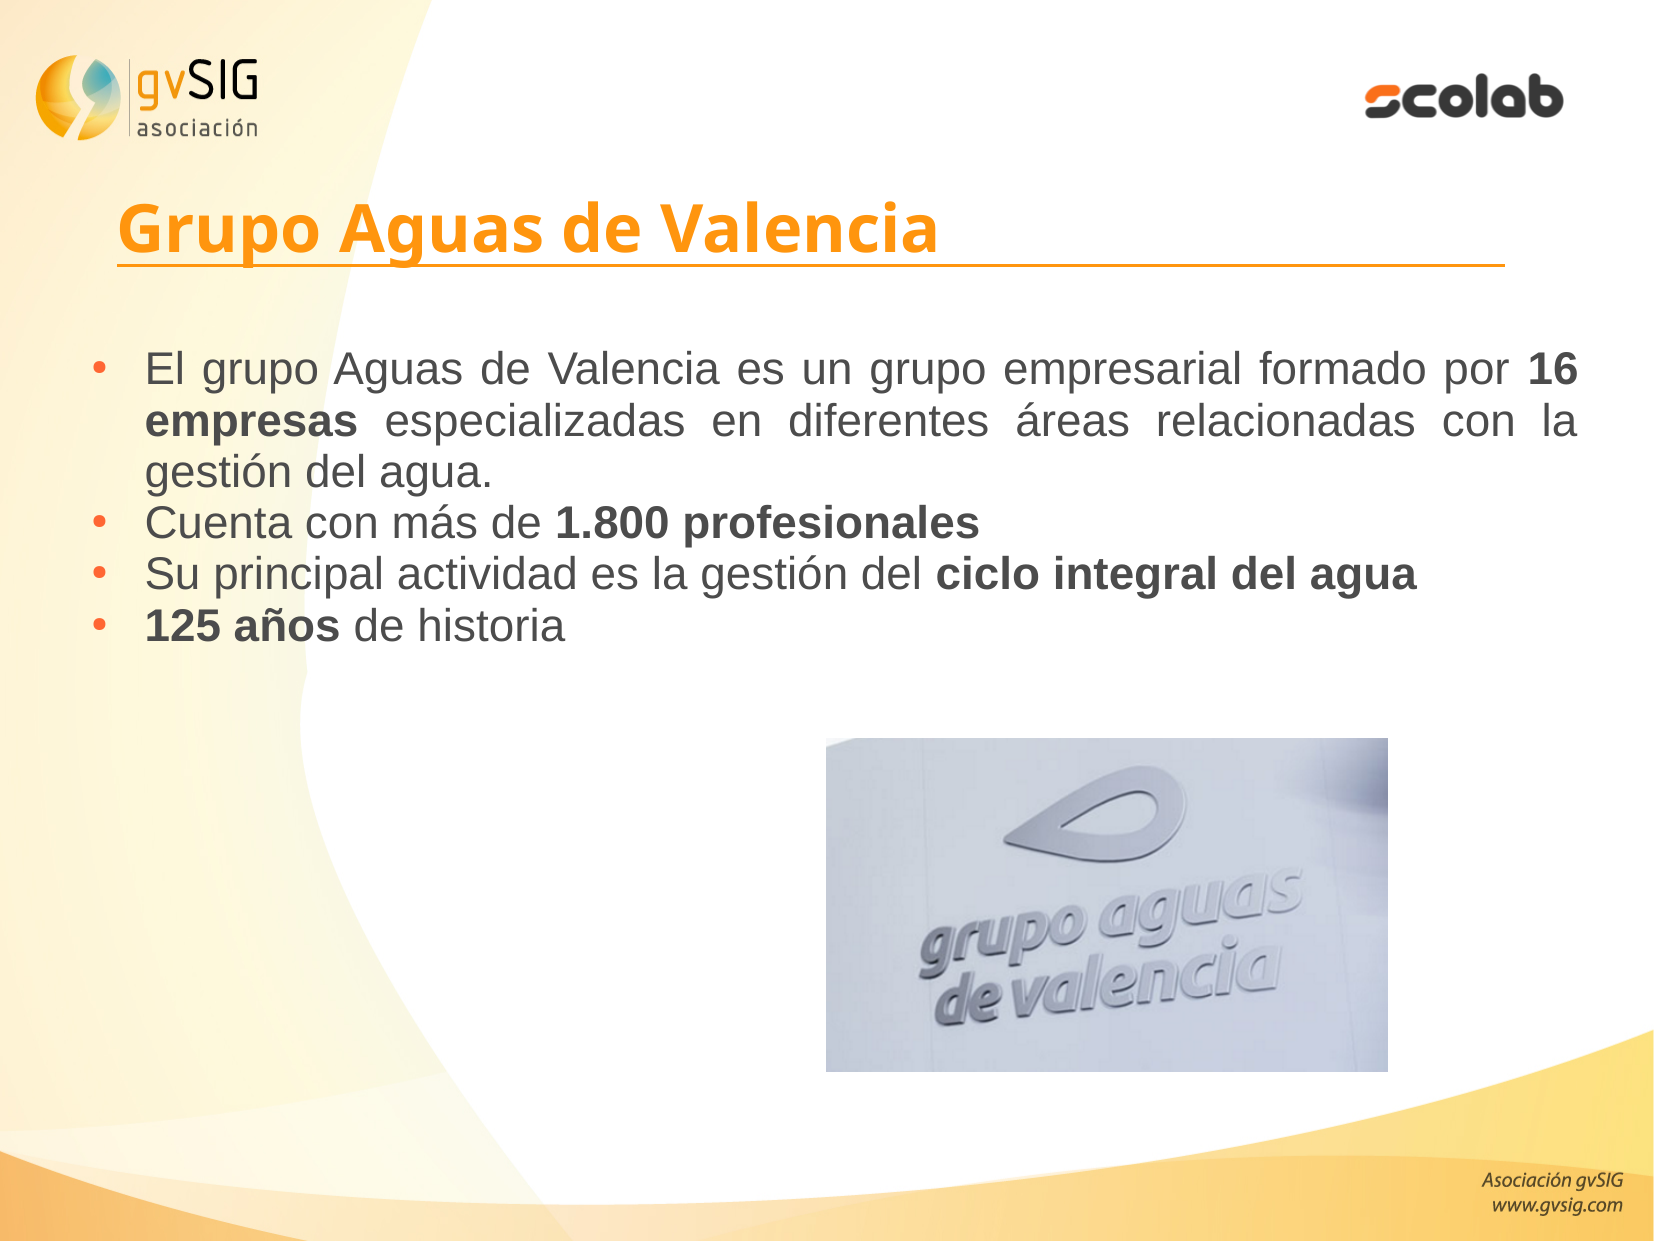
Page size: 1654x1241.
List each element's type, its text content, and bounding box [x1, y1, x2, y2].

picture [0, 0, 1654, 1241]
text_box El grupo Aguas de Valencia es un grupo empresarial formado por 16 empresas especializadas en diferentes áreas relacionadas con la gestión del agua. Cuenta con más de 1.800 profesionales Su principal actividad es la gestión del ciclo integral del agua 125 años de historia [59, 284, 1594, 934]
title Grupo Aguas de Valencia [116, 177, 1605, 276]
